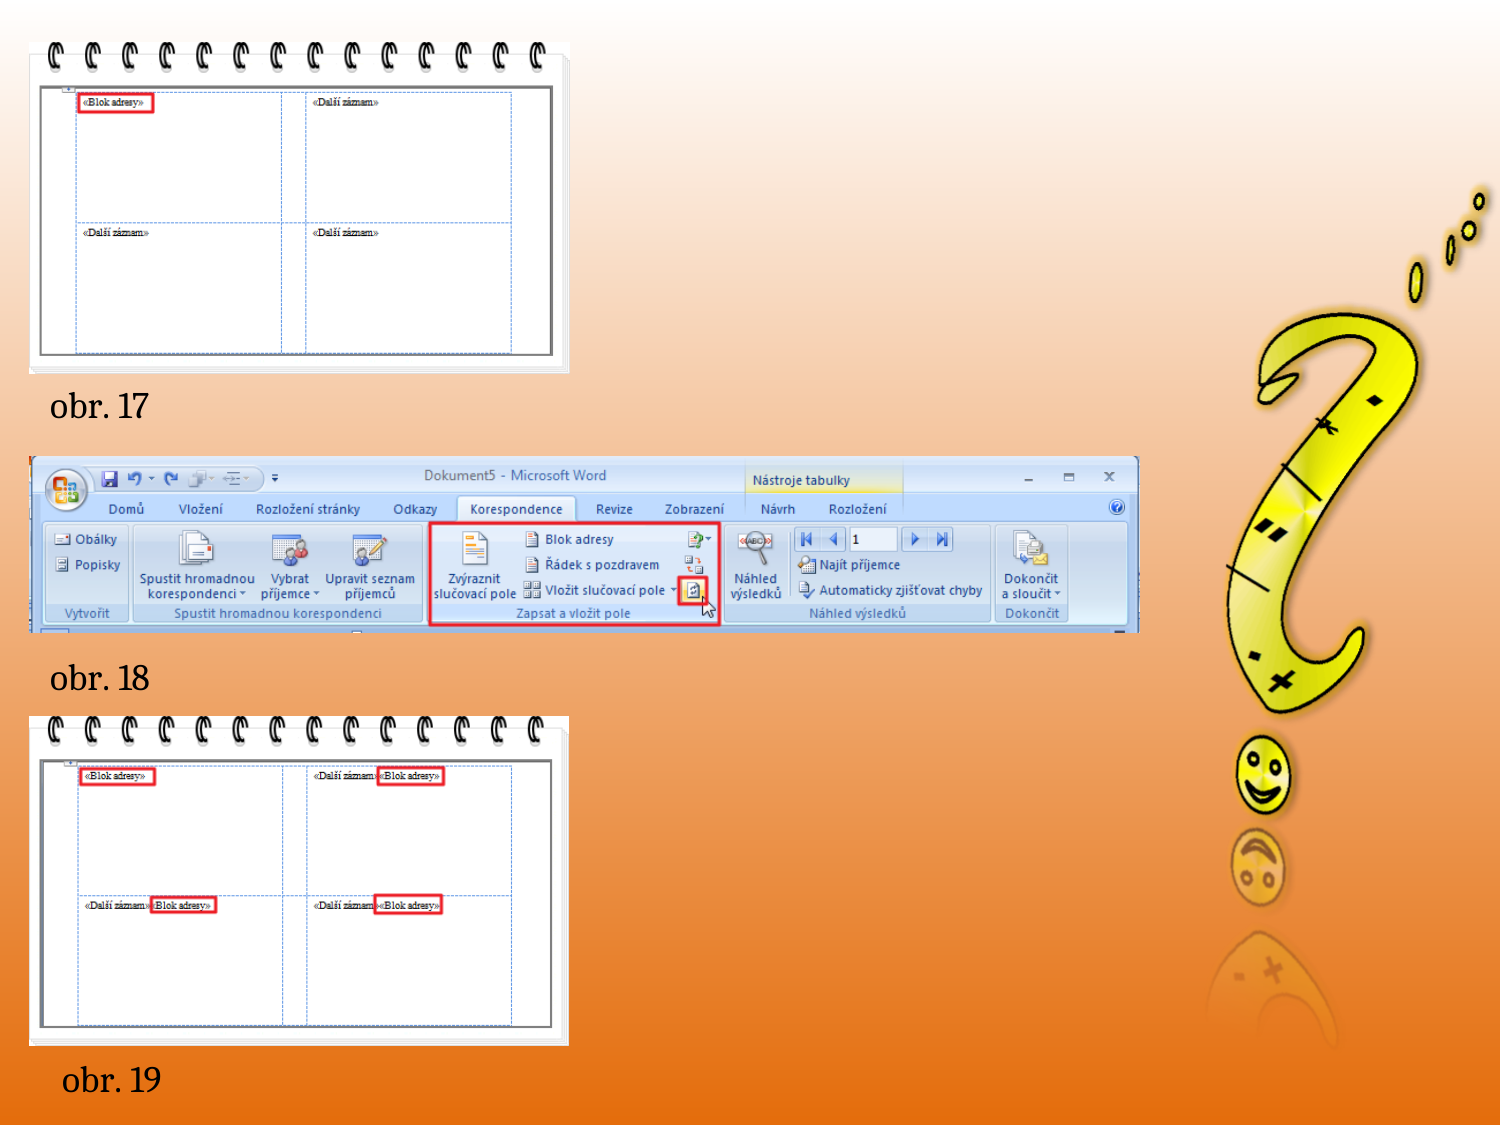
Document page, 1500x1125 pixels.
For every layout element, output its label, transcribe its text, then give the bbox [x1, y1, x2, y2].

text_box obr. 17 [35, 373, 165, 434]
picture [1171, 160, 1500, 1125]
text_box obr. 18 [35, 645, 165, 706]
text_box obr. 19 [47, 1046, 177, 1108]
picture [29, 42, 570, 374]
picture [29, 716, 569, 1046]
picture [29, 456, 1140, 633]
